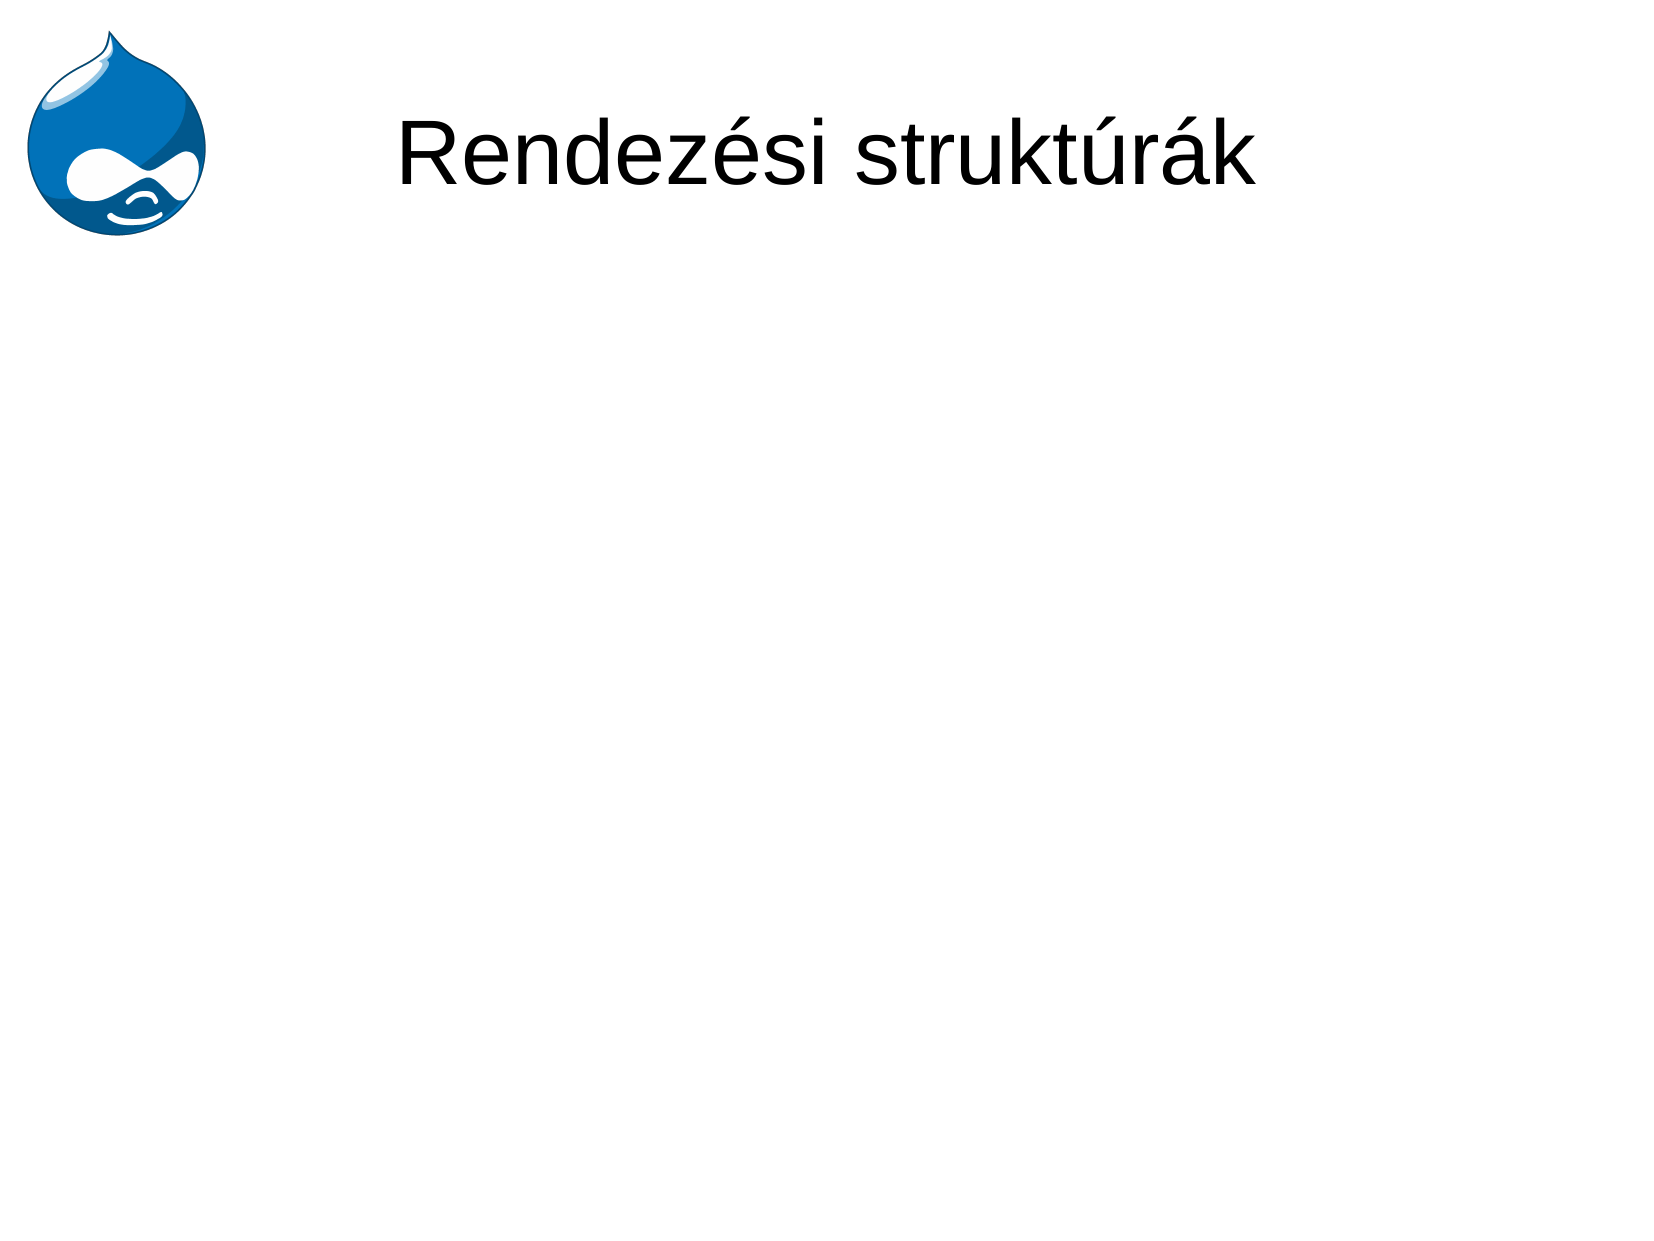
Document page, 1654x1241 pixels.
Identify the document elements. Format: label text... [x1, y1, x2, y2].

picture [26, 29, 207, 237]
title Rendezési struktúrák [82, 49, 1571, 257]
